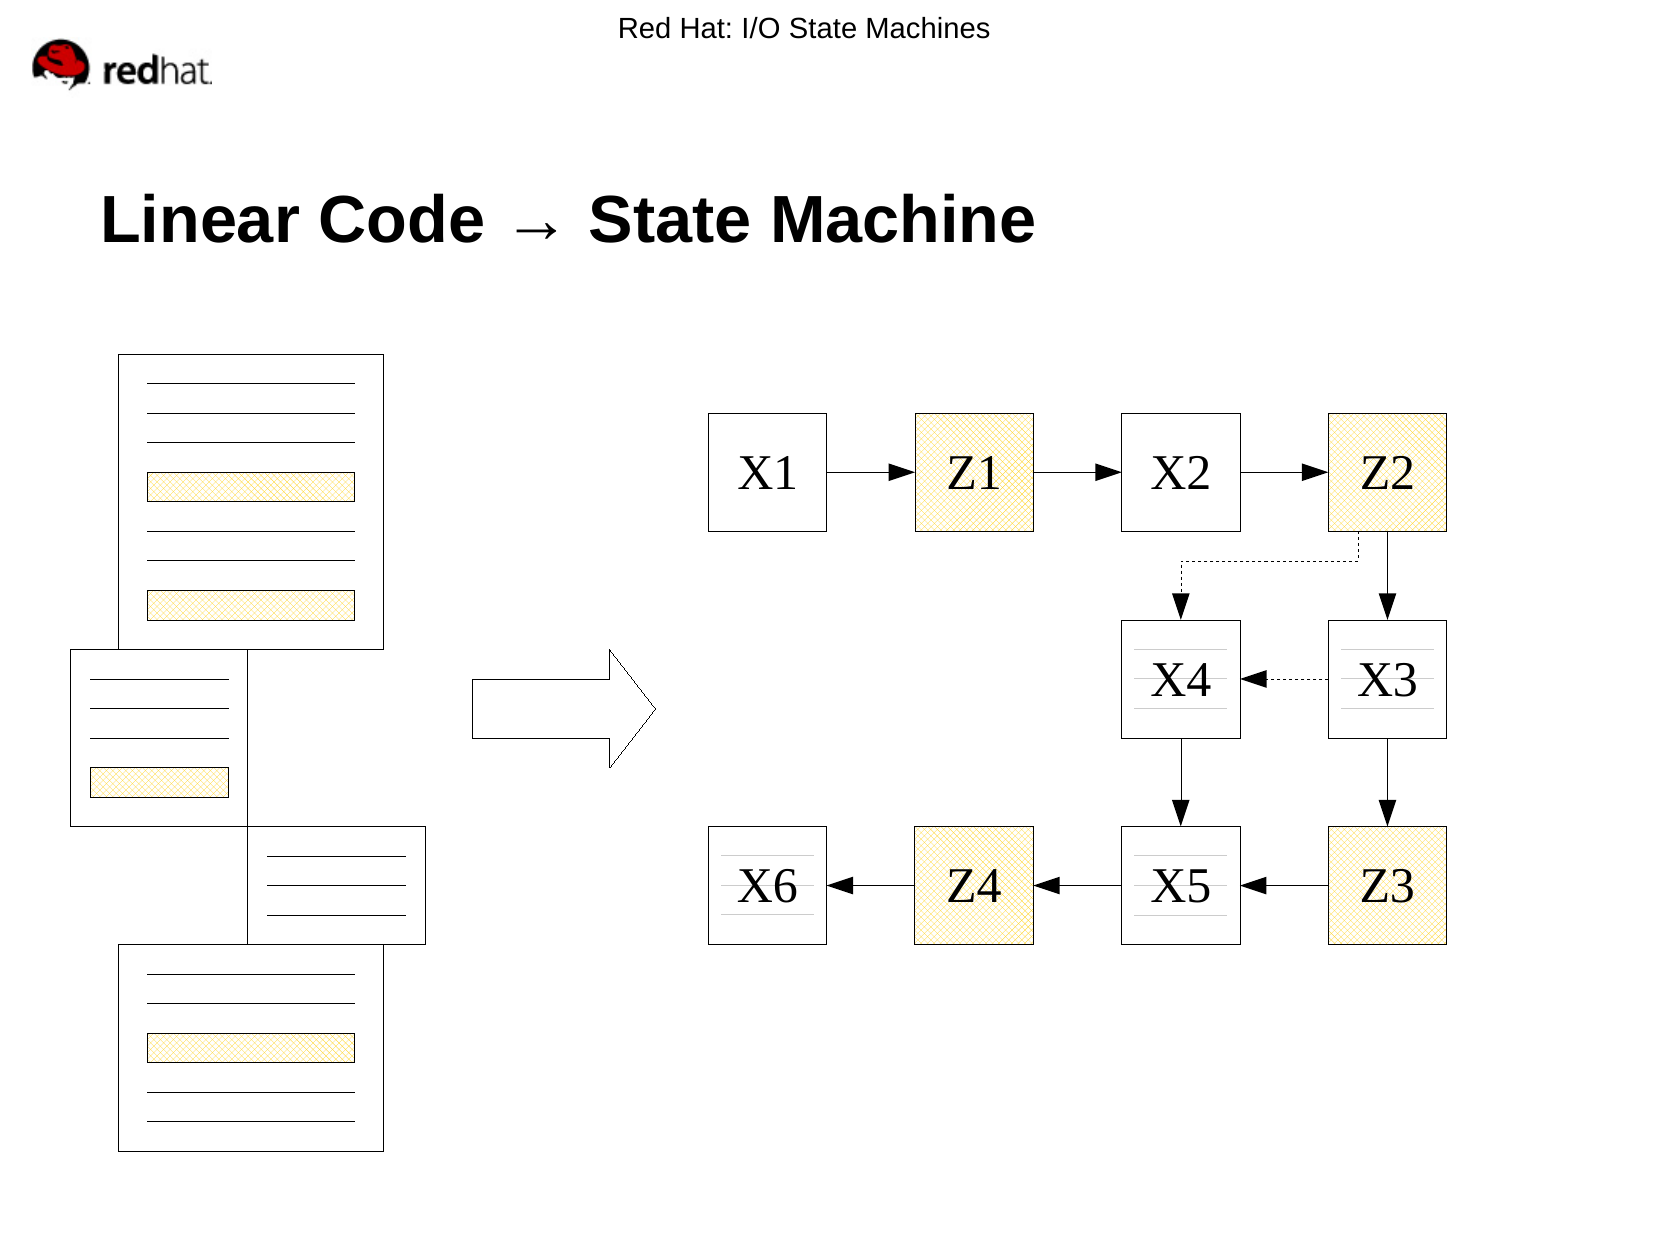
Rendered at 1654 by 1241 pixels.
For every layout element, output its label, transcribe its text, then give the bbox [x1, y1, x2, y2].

text_box Z3 [1328, 826, 1447, 945]
text_box [147, 1033, 355, 1063]
text_box X2 [1121, 413, 1241, 532]
text_box [90, 767, 229, 798]
picture [31, 37, 212, 98]
text_box [147, 590, 355, 621]
text_box Z1 [915, 413, 1034, 532]
text_box X1 [708, 413, 827, 532]
text_box X5 [1121, 826, 1241, 945]
text_box X6 [708, 826, 827, 945]
text_box X4 [1121, 620, 1241, 739]
title Linear Code → State Machine [100, 164, 1506, 275]
text_box Z2 [1328, 413, 1447, 532]
text_box [147, 472, 355, 502]
text_box Z4 [914, 826, 1034, 945]
text_box X3 [1328, 620, 1447, 739]
